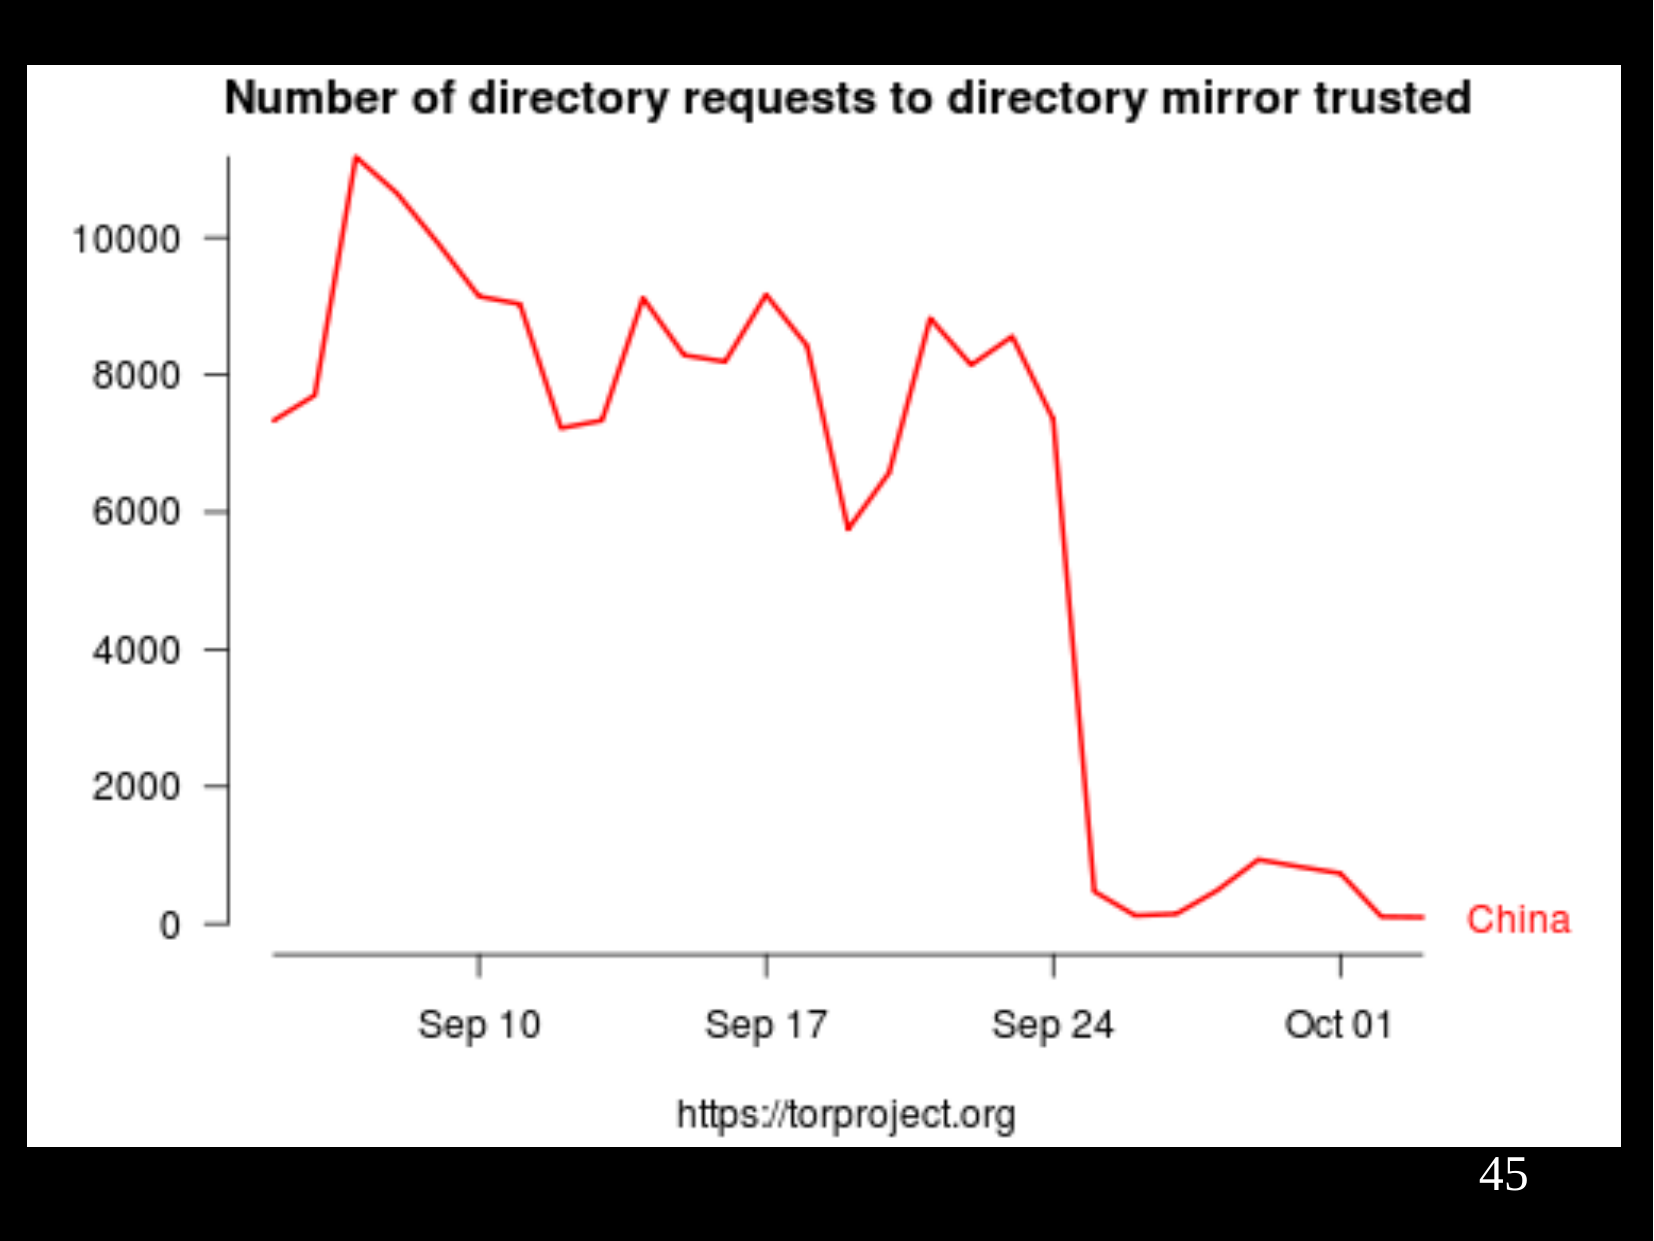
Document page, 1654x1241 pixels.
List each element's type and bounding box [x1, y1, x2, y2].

picture [27, 65, 1621, 1147]
